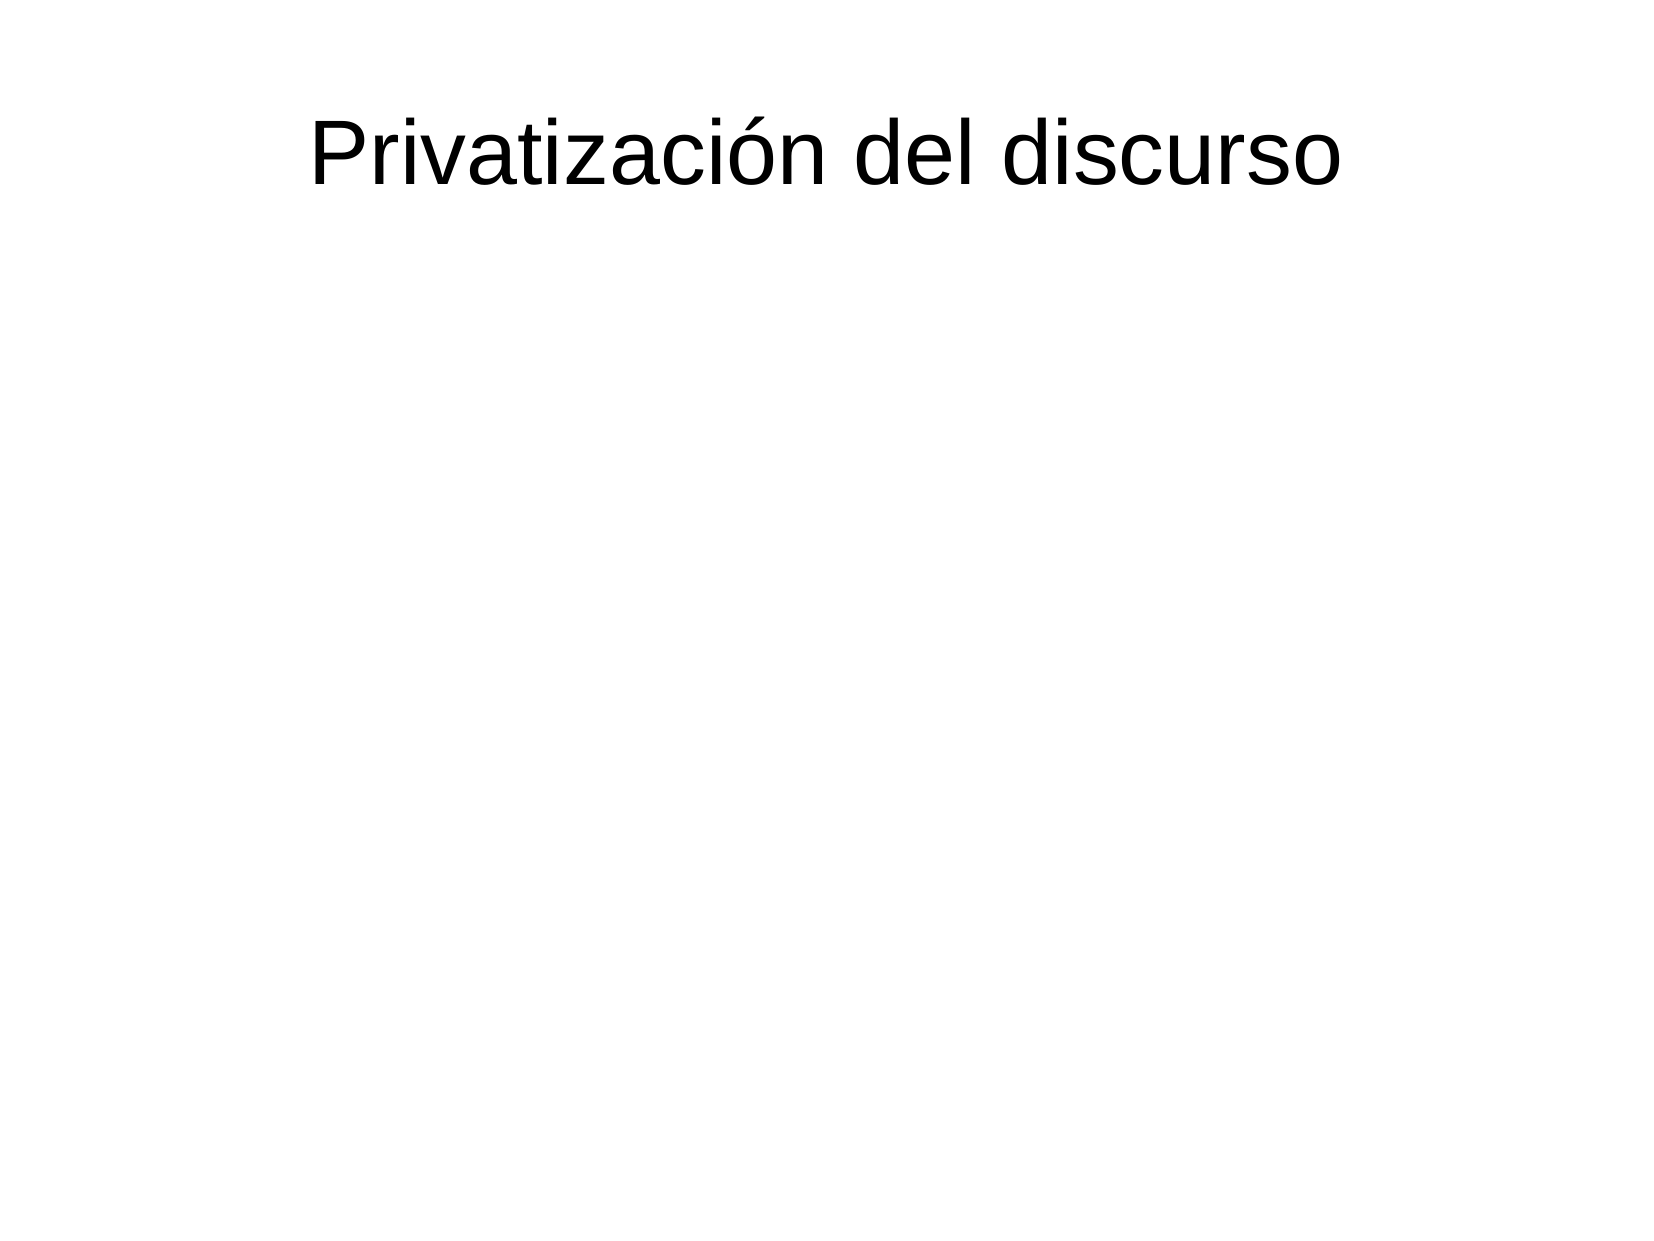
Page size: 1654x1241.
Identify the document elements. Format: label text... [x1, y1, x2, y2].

title Privatización del discurso [82, 49, 1571, 257]
